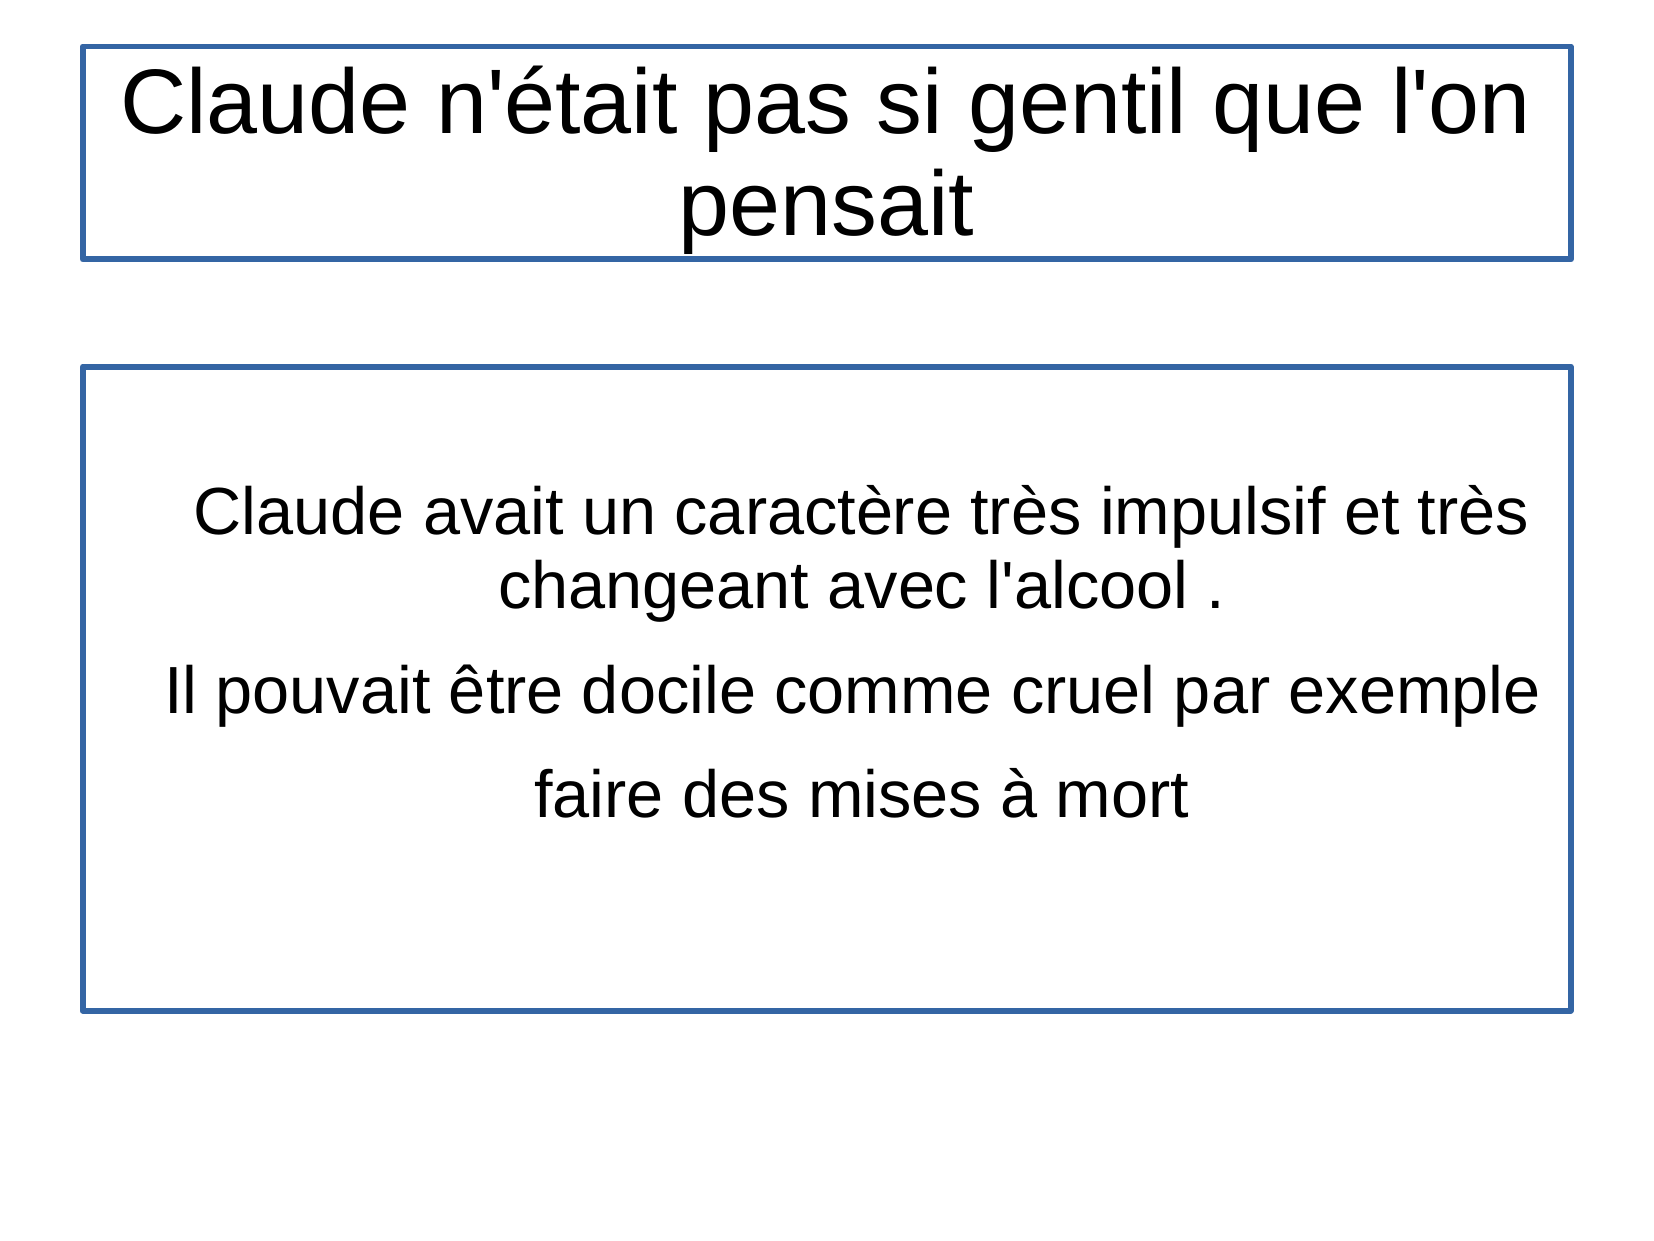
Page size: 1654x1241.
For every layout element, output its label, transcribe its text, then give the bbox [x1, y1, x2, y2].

list Claude avait un caractère très impulsif et très changeant avec l'alcool . Il pouvait être docile comme cruel par exemple faire des mises à mort [82, 366, 1571, 1011]
title Claude n'était pas si gentil que l'on pensait [82, 46, 1571, 260]
